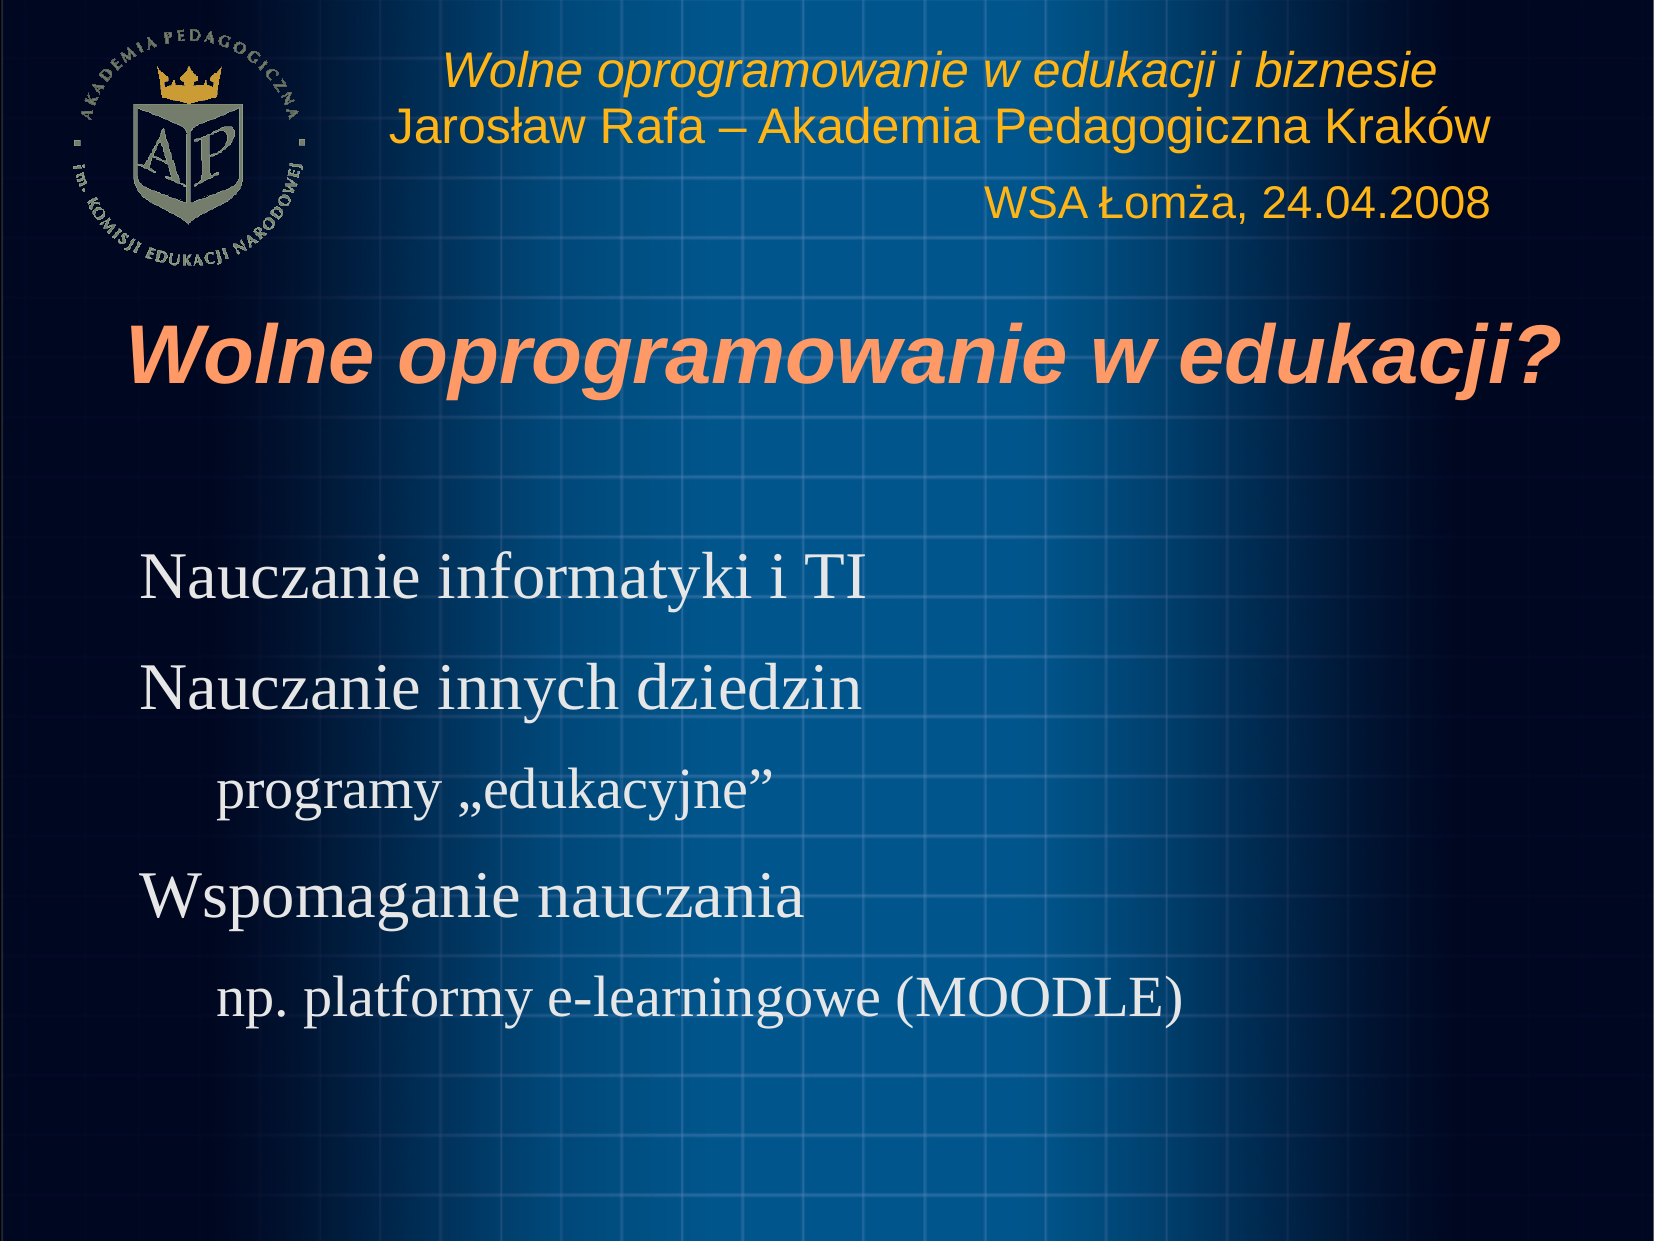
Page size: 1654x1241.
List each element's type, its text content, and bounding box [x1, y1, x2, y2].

picture [0, 0, 1654, 1241]
list Nauczanie informatyki i TI Nauczanie innych dziedzin programy „edukacyjne” Wspomaganie nauczania np. platformy e-learningowe (MOODLE) [121, 501, 1561, 1118]
title Wolne oprogramowanie w edukacji? [123, 295, 1565, 414]
